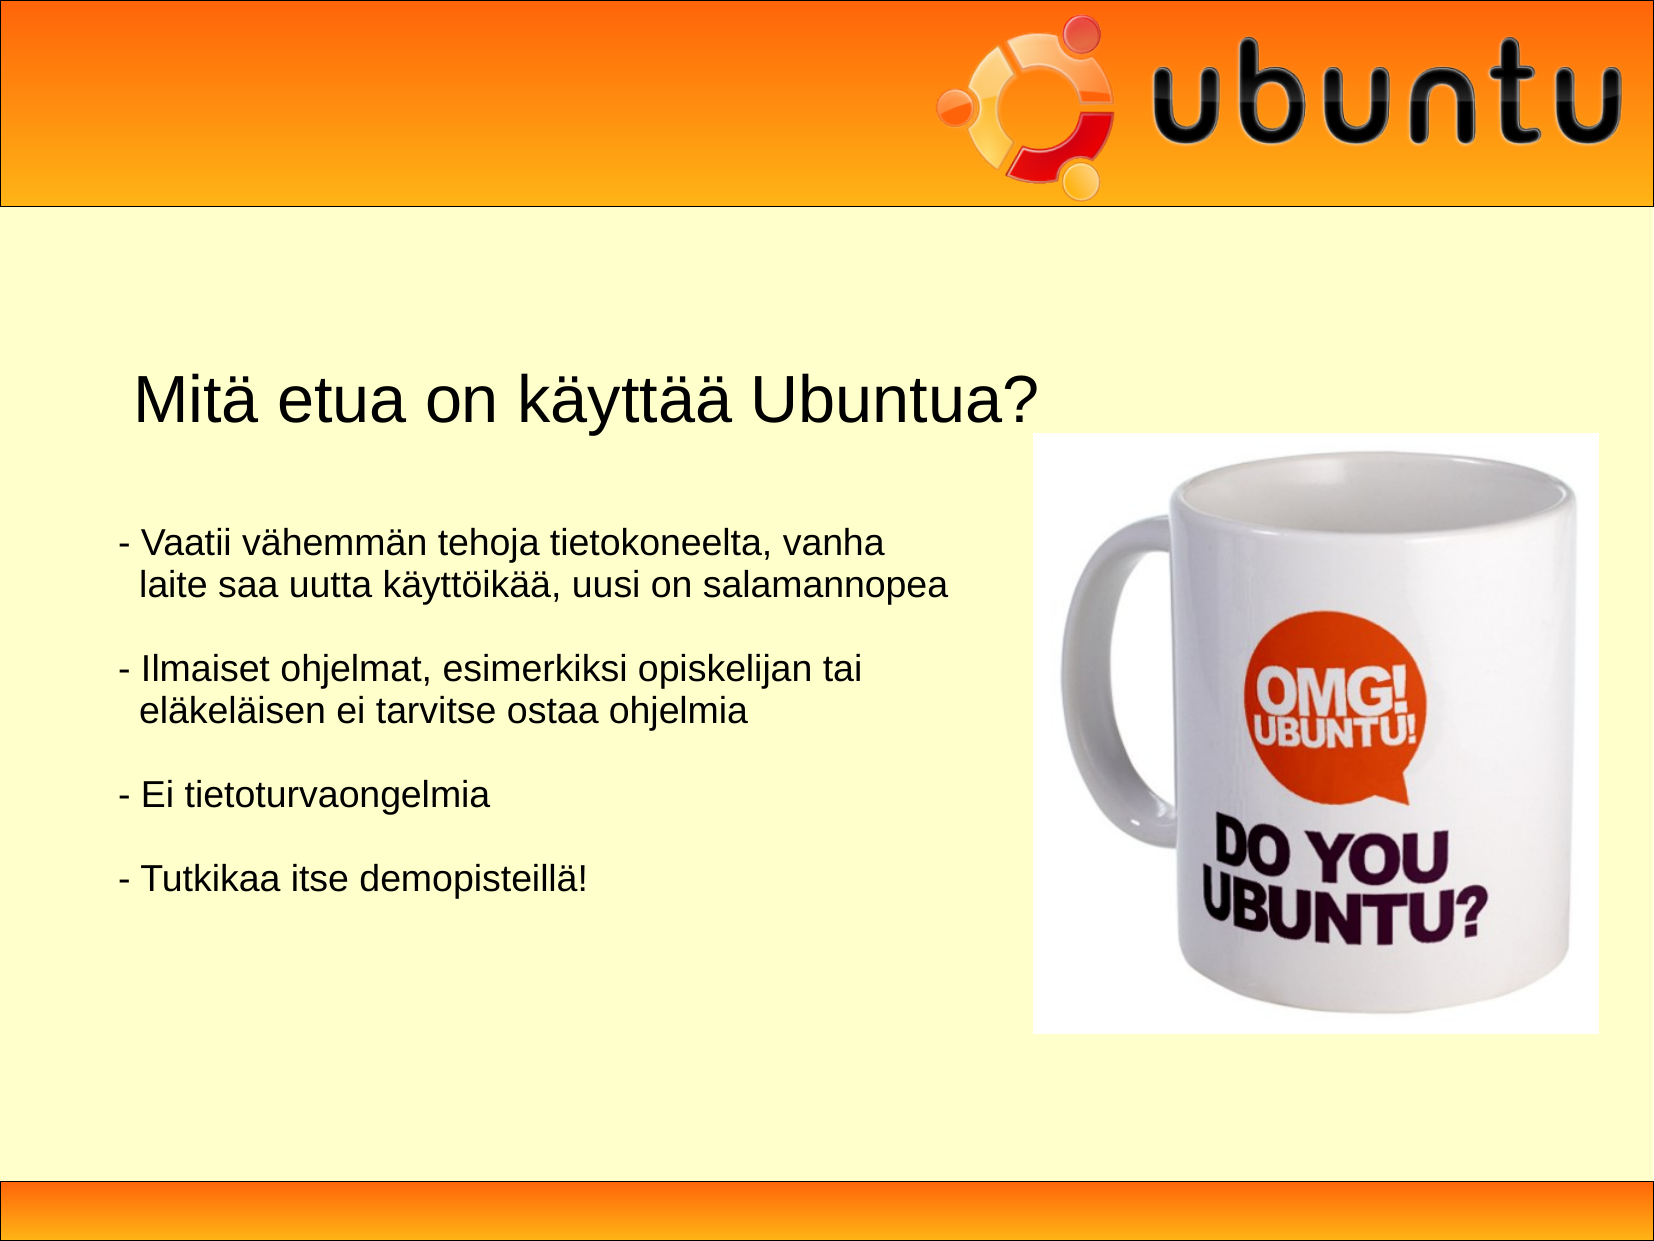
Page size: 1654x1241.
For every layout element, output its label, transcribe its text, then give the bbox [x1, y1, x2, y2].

text_box Mitä etua on käyttää Ubuntua? [118, 354, 1055, 474]
text_box [0, 0, 915, 207]
text_box - Vaatii vähemmän tehoja tietokoneelta, vanha laite saa uutta käyttöikää, uusi on salamannopea - Ilmaiset ohjelmat, esimerkiksi opiskelijan tai eläkeläisen ei tarvitse ostaa ohjelmia - Ei tietoturvaongelmia - Tutkikaa itse demopisteillä! [29, 472, 963, 908]
text_box [0, 1181, 1654, 1241]
picture [1033, 433, 1599, 1034]
picture [915, 0, 1654, 218]
